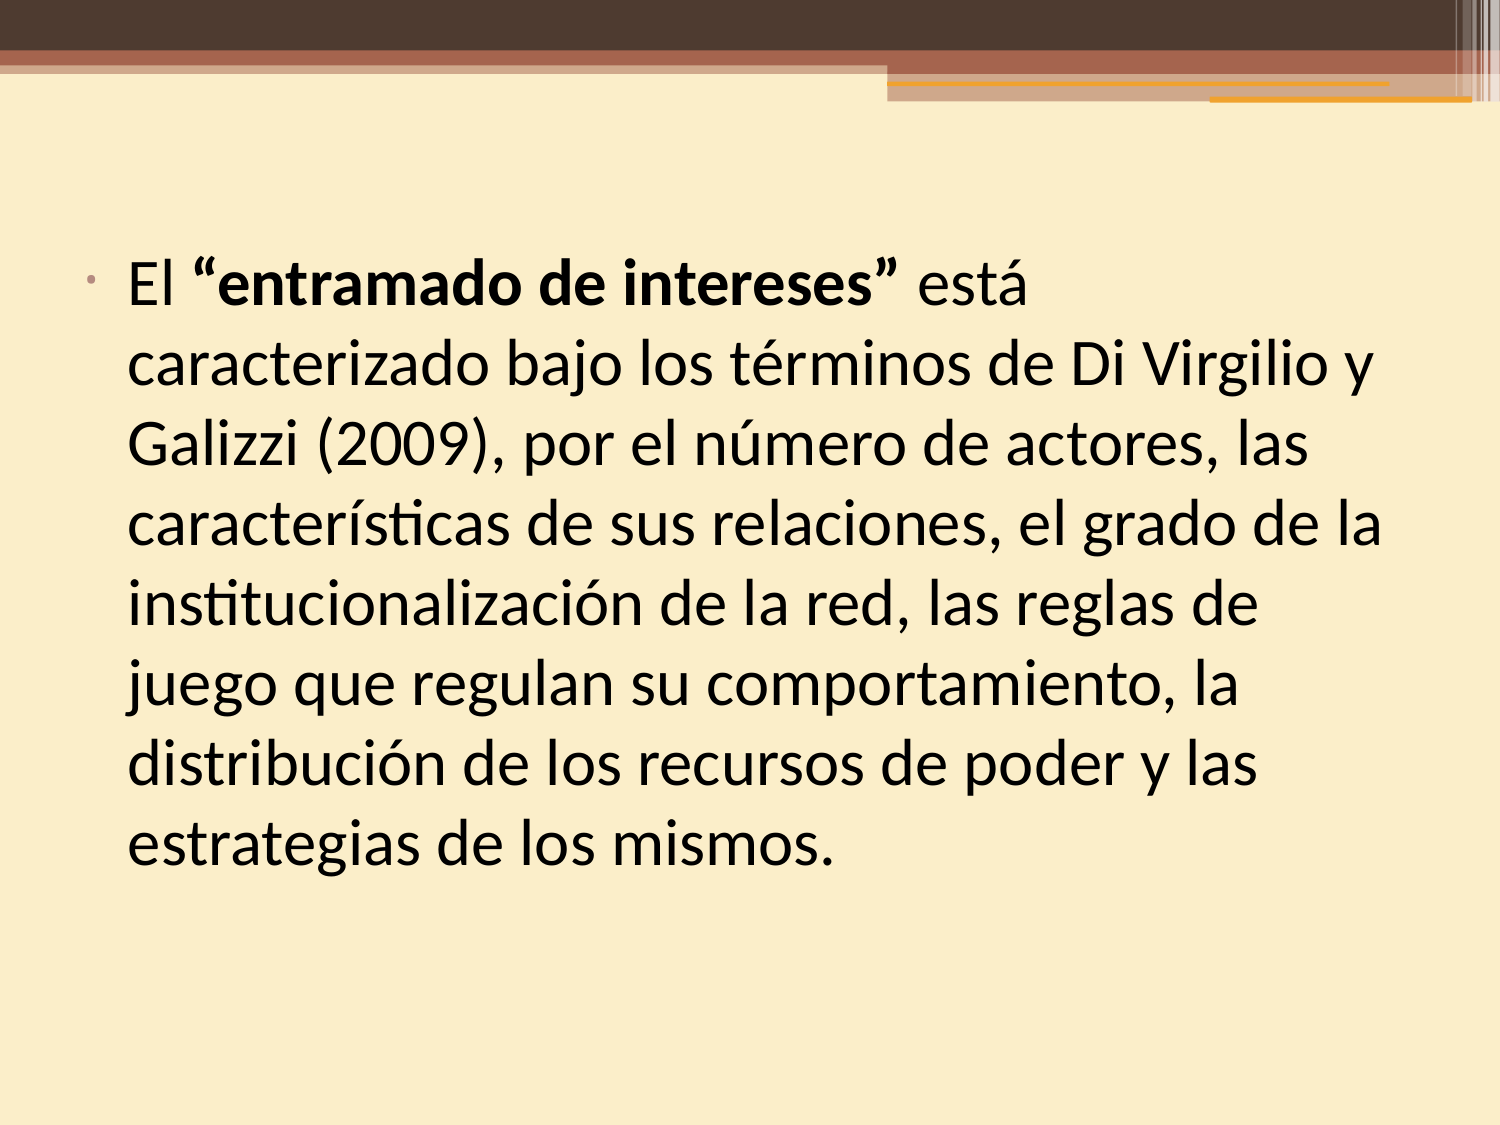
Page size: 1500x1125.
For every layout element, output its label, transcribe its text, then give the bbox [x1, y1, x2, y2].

list El “entramado de intereses” está caracterizado bajo los términos de Di Virgilio y Galizzi (2009), por el número de actores, las características de sus relaciones, el grado de la institucionalización de la red, las reglas de juego que regulan su comportamiento, la distribución de los recursos de poder y las estrategias de los mismos. [53, 231, 1404, 942]
